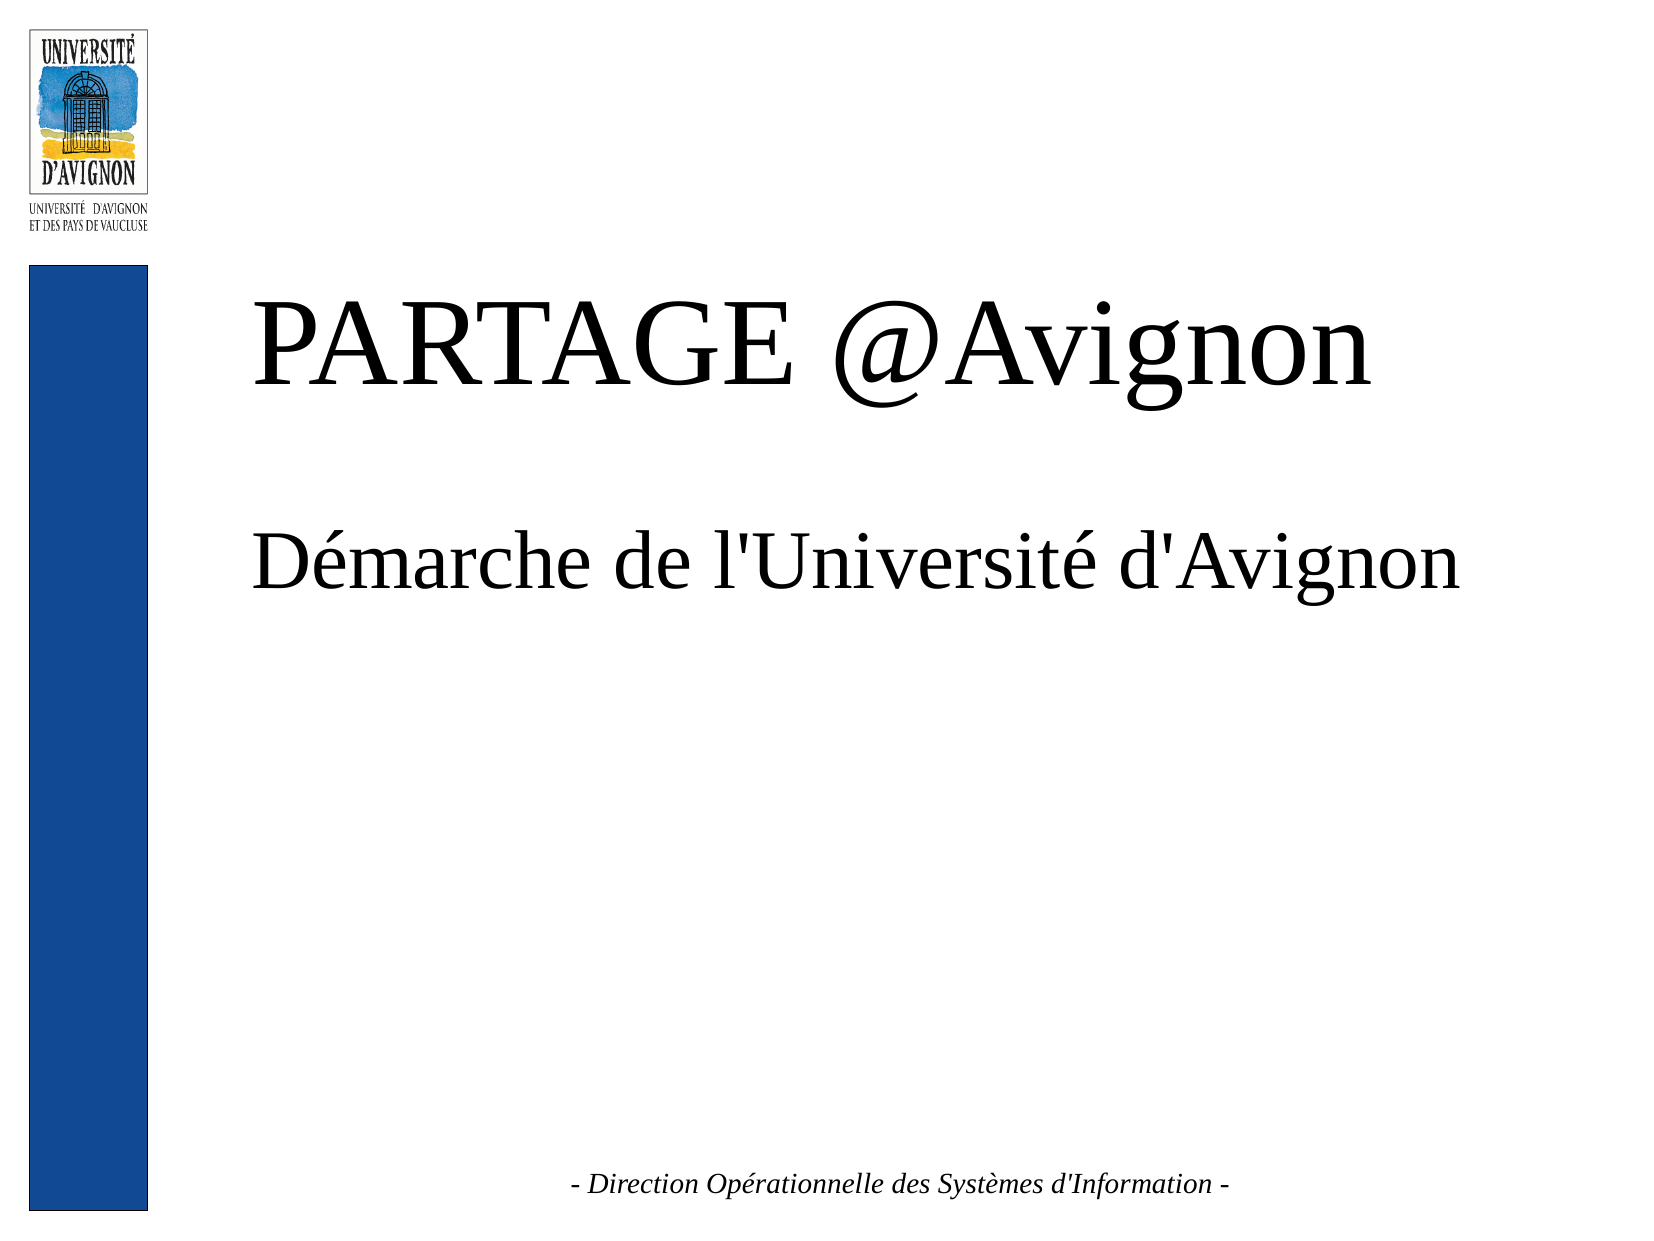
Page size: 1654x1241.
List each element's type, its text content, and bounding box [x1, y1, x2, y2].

text_box - Direction Opérationnelle des Systèmes d'Information - [236, 1160, 1566, 1208]
text_box PARTAGE @Avignon Démarche de l'Université d'Avignon [236, 265, 1566, 614]
picture [29, 29, 148, 236]
text_box [29, 265, 148, 1211]
